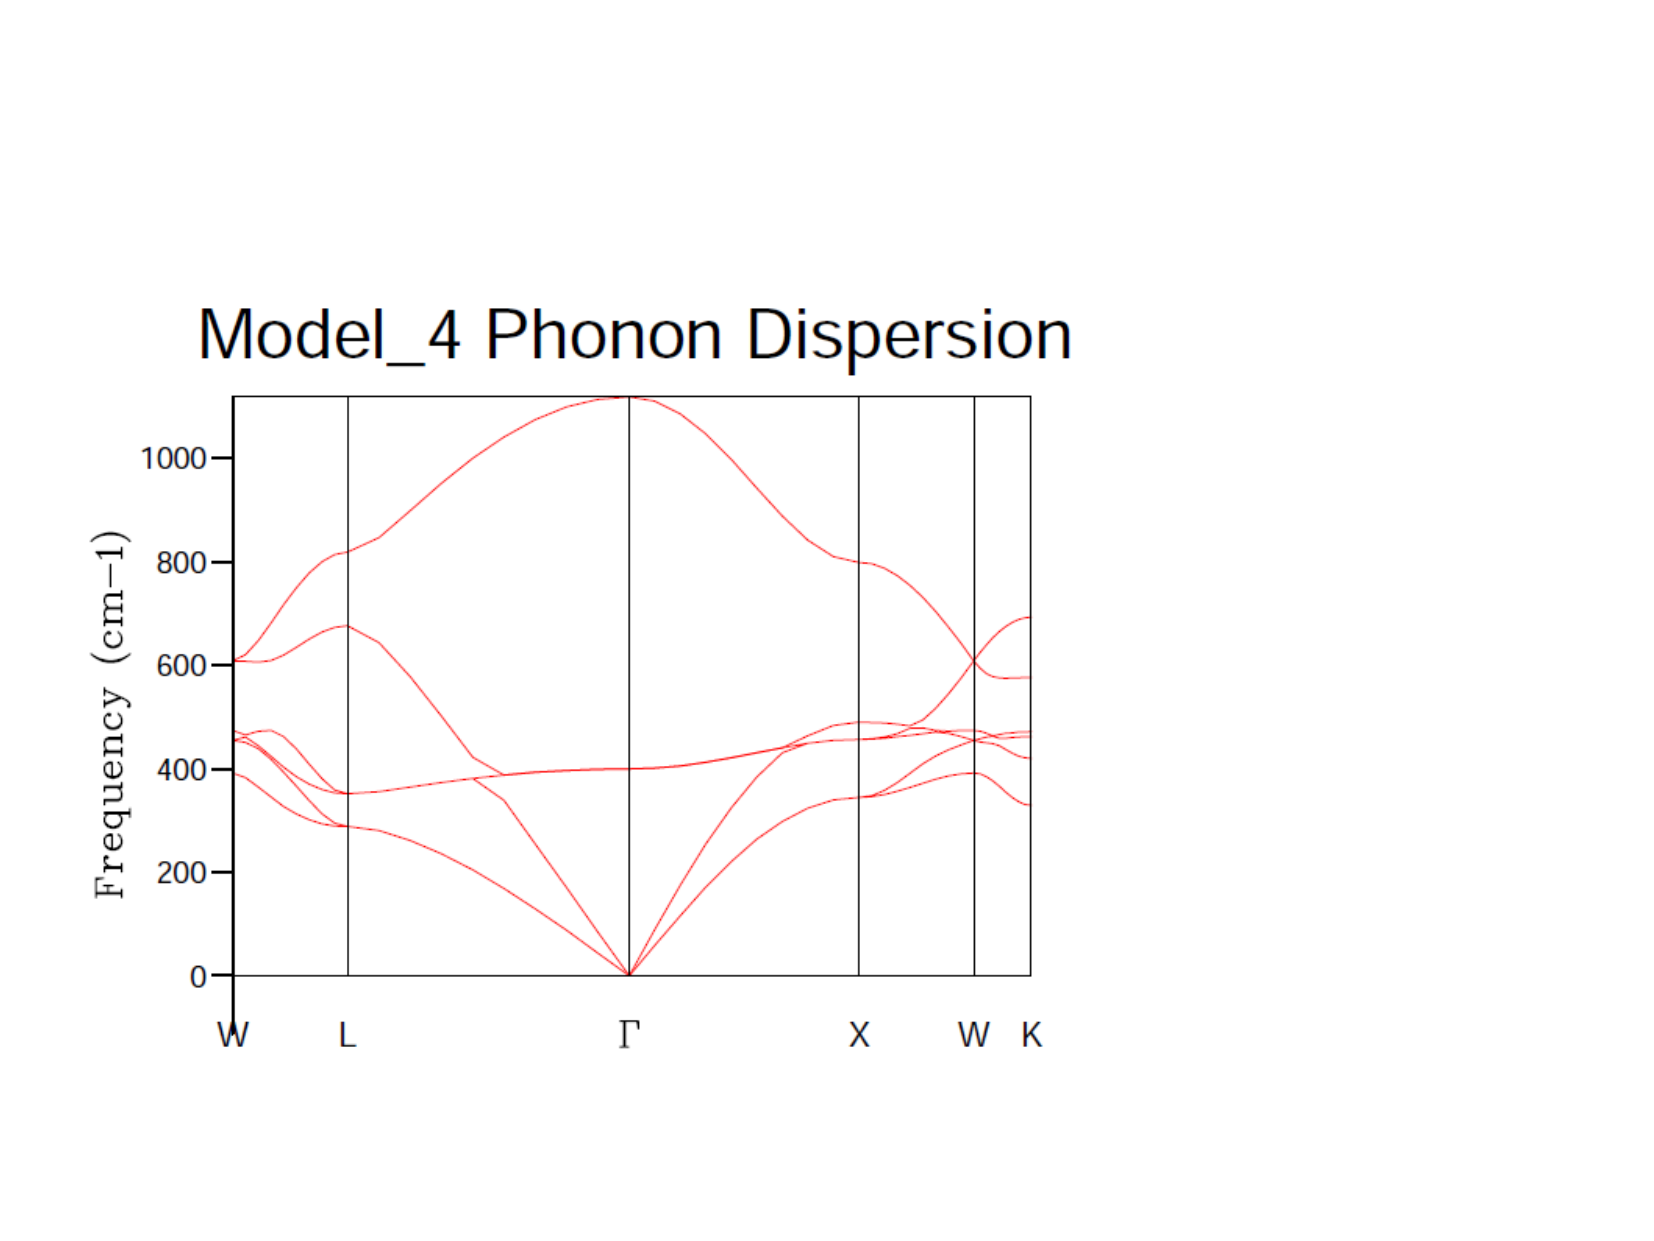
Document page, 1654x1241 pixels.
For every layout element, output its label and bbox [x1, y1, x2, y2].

picture [82, 290, 1077, 1076]
